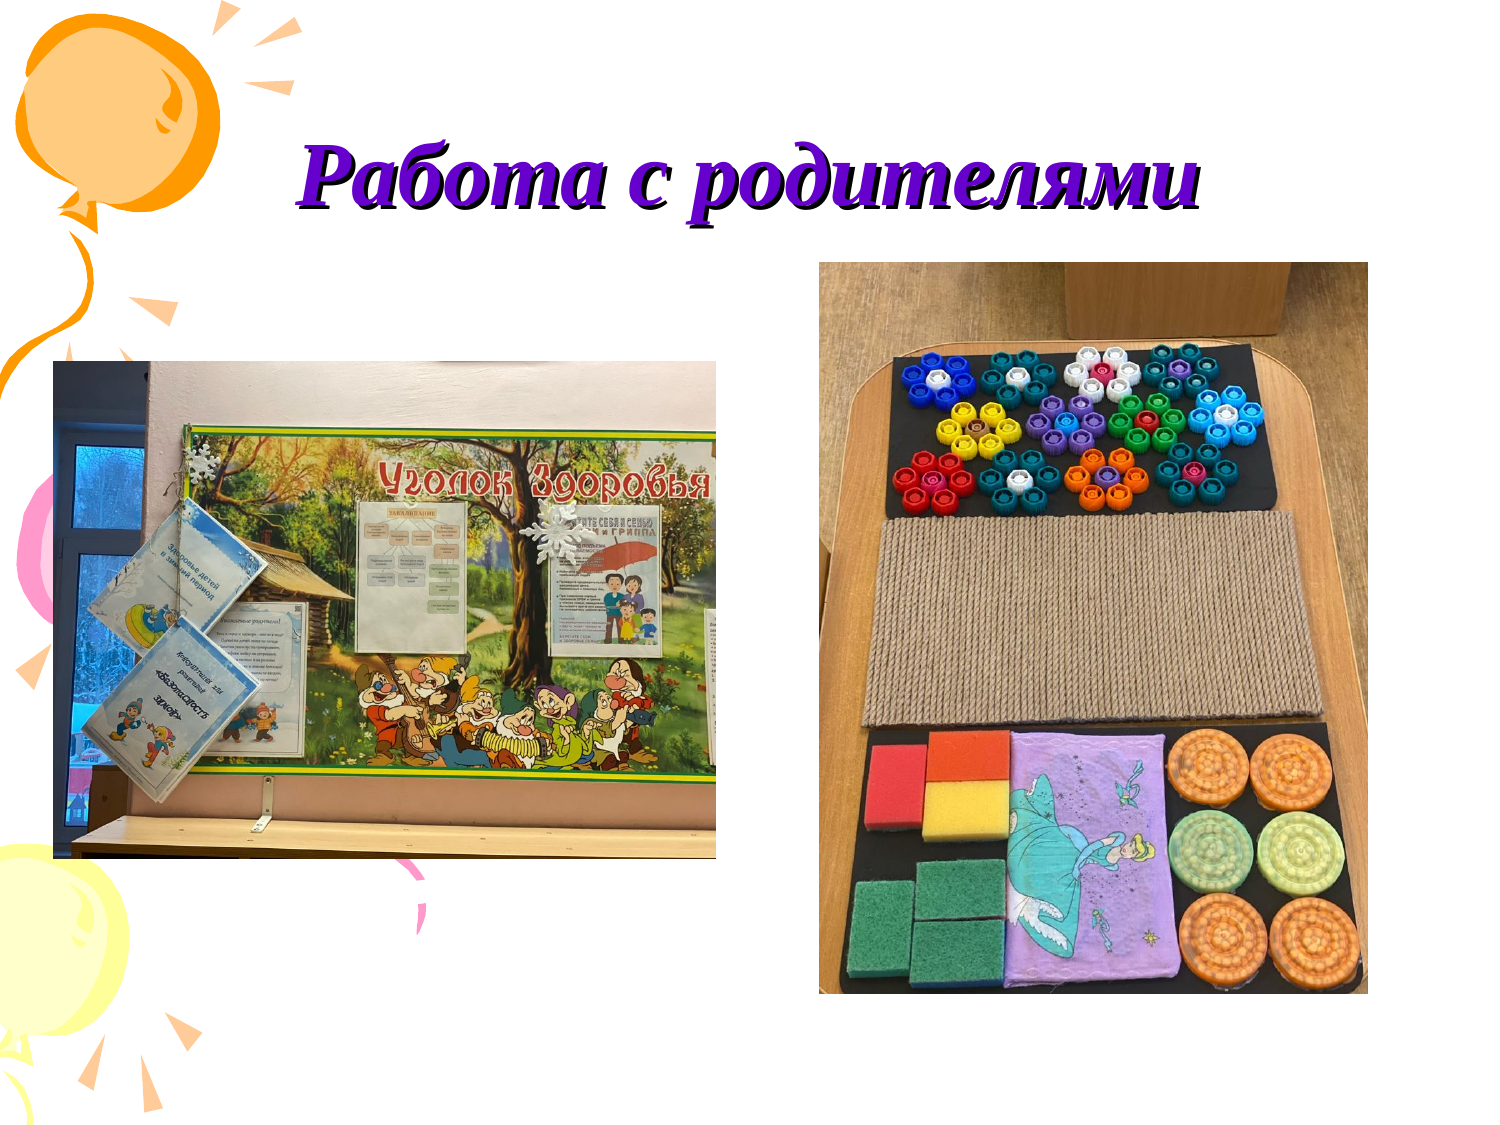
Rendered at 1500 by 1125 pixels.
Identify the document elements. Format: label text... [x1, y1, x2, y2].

title Работа с родителями [72, 16, 1426, 233]
picture [819, 262, 1368, 994]
picture [53, 361, 716, 859]
